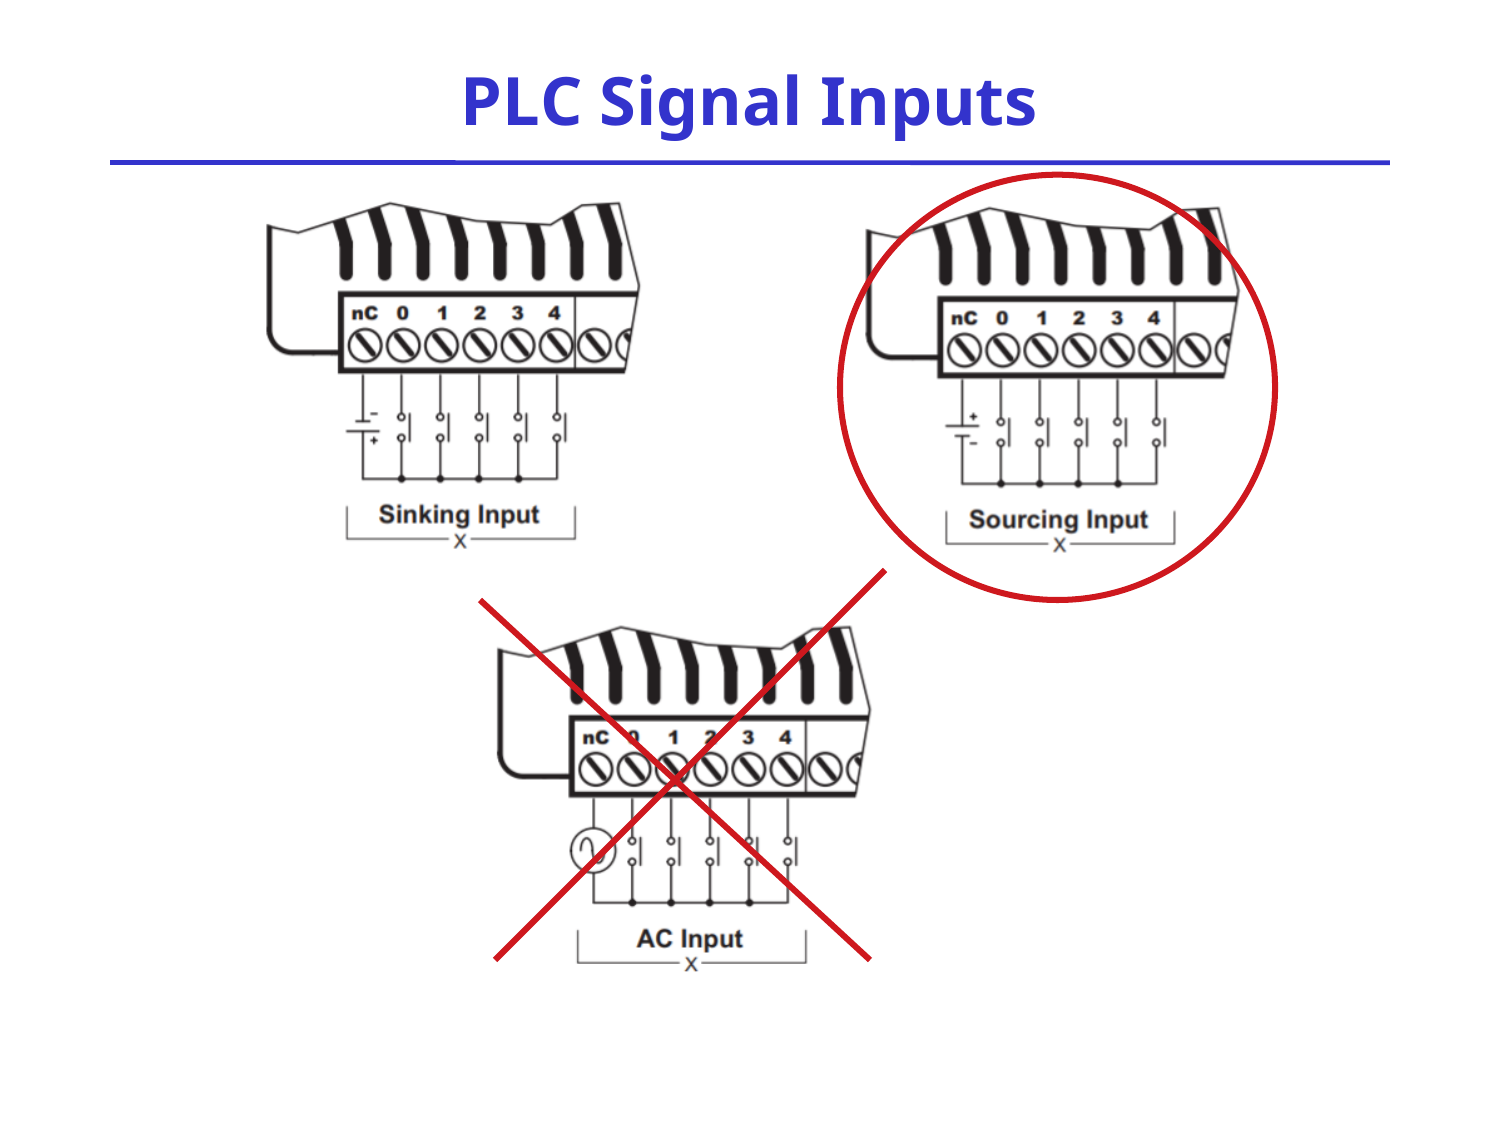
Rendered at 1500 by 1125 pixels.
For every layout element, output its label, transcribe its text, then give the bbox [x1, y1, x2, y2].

title PLC Signal Inputs [112, 11, 1387, 187]
picture [1097, 174, 1255, 289]
picture [844, 178, 1255, 596]
picture [244, 174, 1255, 999]
